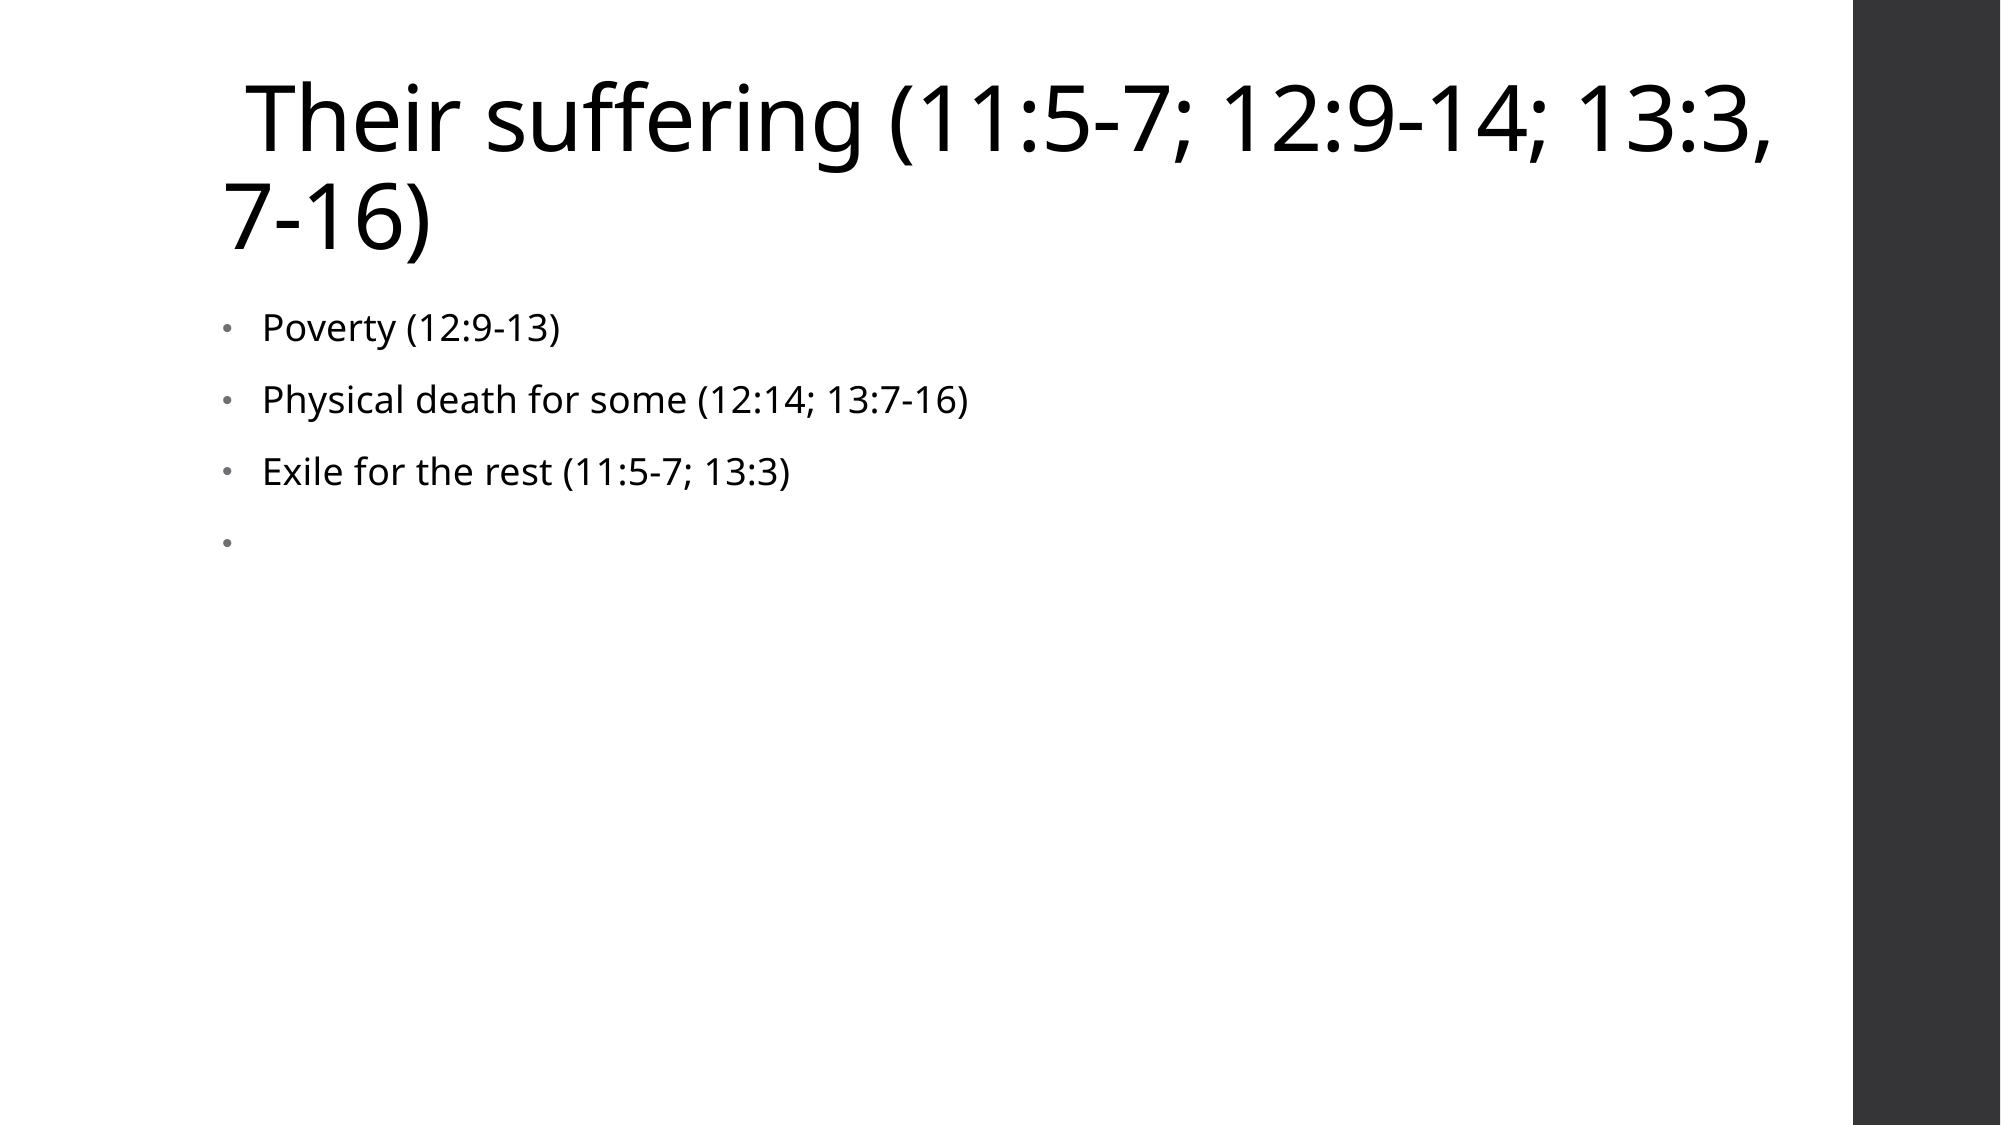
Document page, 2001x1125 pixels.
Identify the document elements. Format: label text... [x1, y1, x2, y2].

list Poverty (12:9-13) Physical death for some (12:14; 13:7-16) Exile for the rest (11:5-7; 13:3) [206, 299, 1617, 1014]
title Their suffering (11:5-7; 12:9-14; 13:3, 7-16) [206, 60, 1797, 278]
